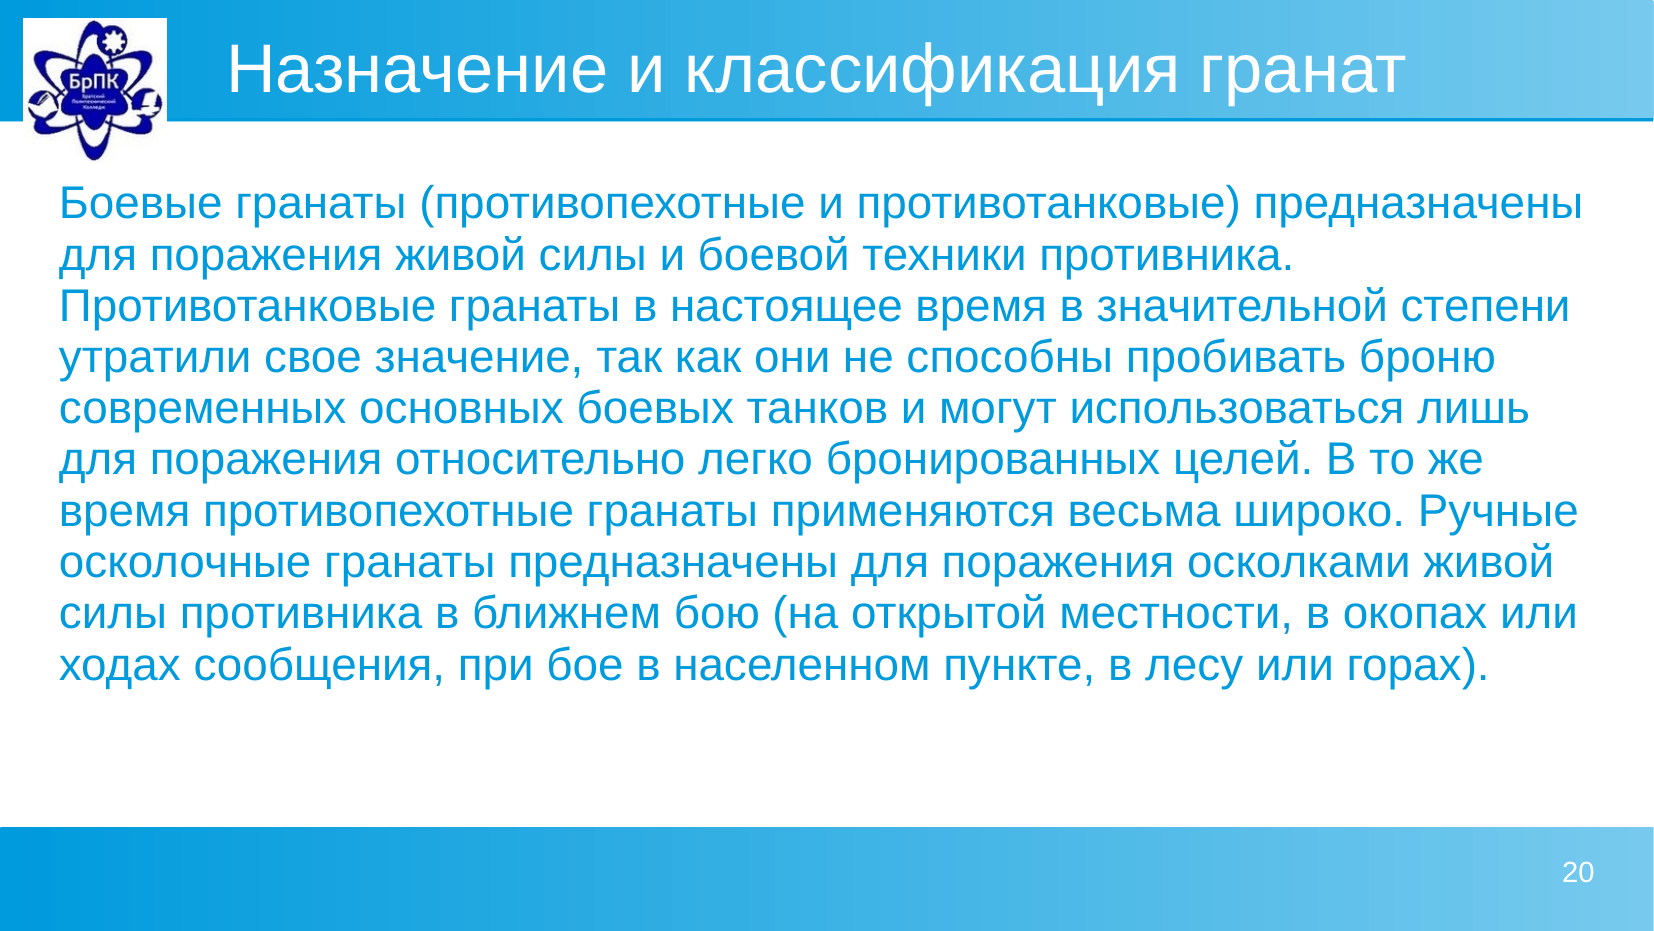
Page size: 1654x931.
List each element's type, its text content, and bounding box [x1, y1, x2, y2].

picture [23, 19, 167, 163]
title Назначение и классификация гранат [167, 30, 1595, 108]
list Боевые гранаты (противопехотные и противотанковые) предназначены для поражения живой силы и боевой техники противника. Противотанковые гранаты в настоящее время в значительной степени утратили свое значение, так как они не способны пробивать броню современных основных боевых танков и могут использоваться лишь для поражения относительно легко бронированных целей. В то же время противопехотные гранаты применяются весьма широко. Ручные осколочные гранаты предназначены для поражения осколками живой силы противника в ближнем бою (на открытой местности, в окопах или ходах сообщения, при бое в населенном пункте, в лесу или горах). [59, 177, 1595, 768]
